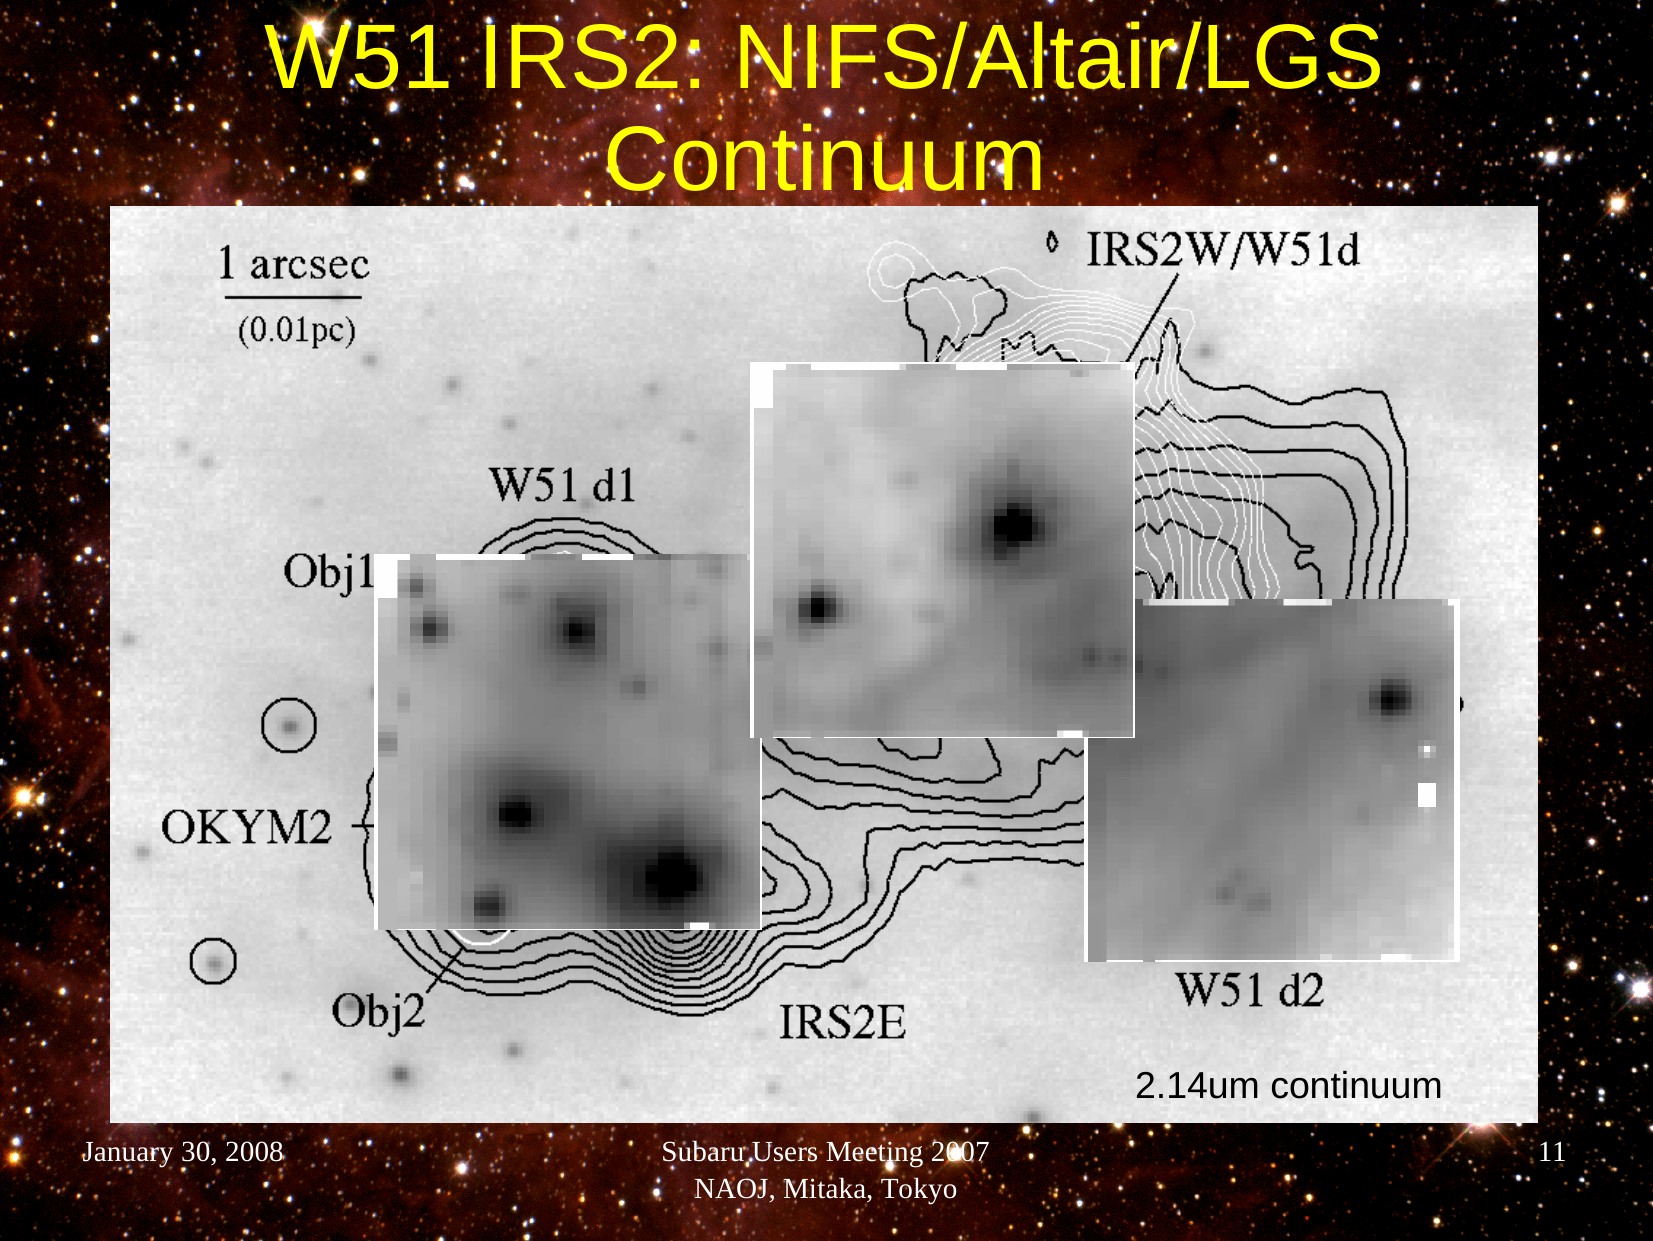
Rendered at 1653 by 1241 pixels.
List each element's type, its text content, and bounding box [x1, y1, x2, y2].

picture [0, 0, 1653, 1241]
text_box 2.14um continuum [1120, 1012, 1459, 1116]
title W51 IRS2: NIFS/Altair/LGS Continuum [82, 0, 1570, 239]
